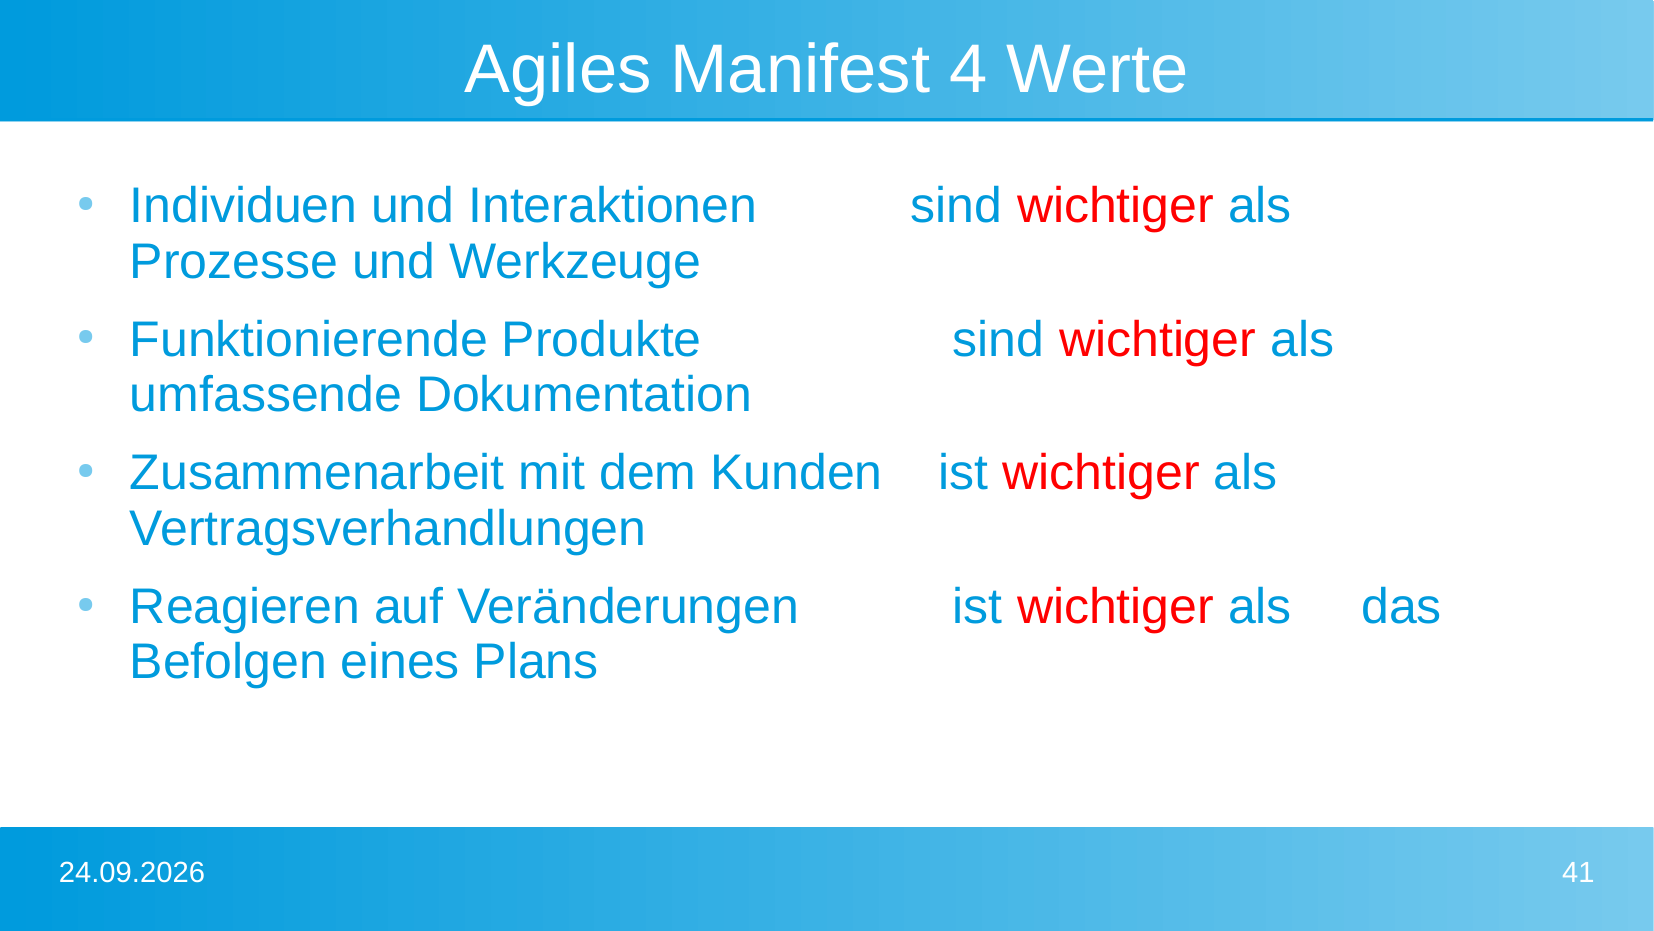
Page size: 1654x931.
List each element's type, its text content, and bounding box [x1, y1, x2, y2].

title Agiles Manifest 4 Werte [59, 29, 1595, 108]
list Individuen und Interaktionen sind wichtiger als Prozesse und Werkzeuge Funktionierende Produkte sind wichtiger als umfassende Dokumentation Zusammenarbeit mit dem Kunden ist wichtiger als Vertragsverhandlungen Reagieren auf Veränderungen ist wichtiger als das Befolgen eines Plans [59, 177, 1595, 768]
